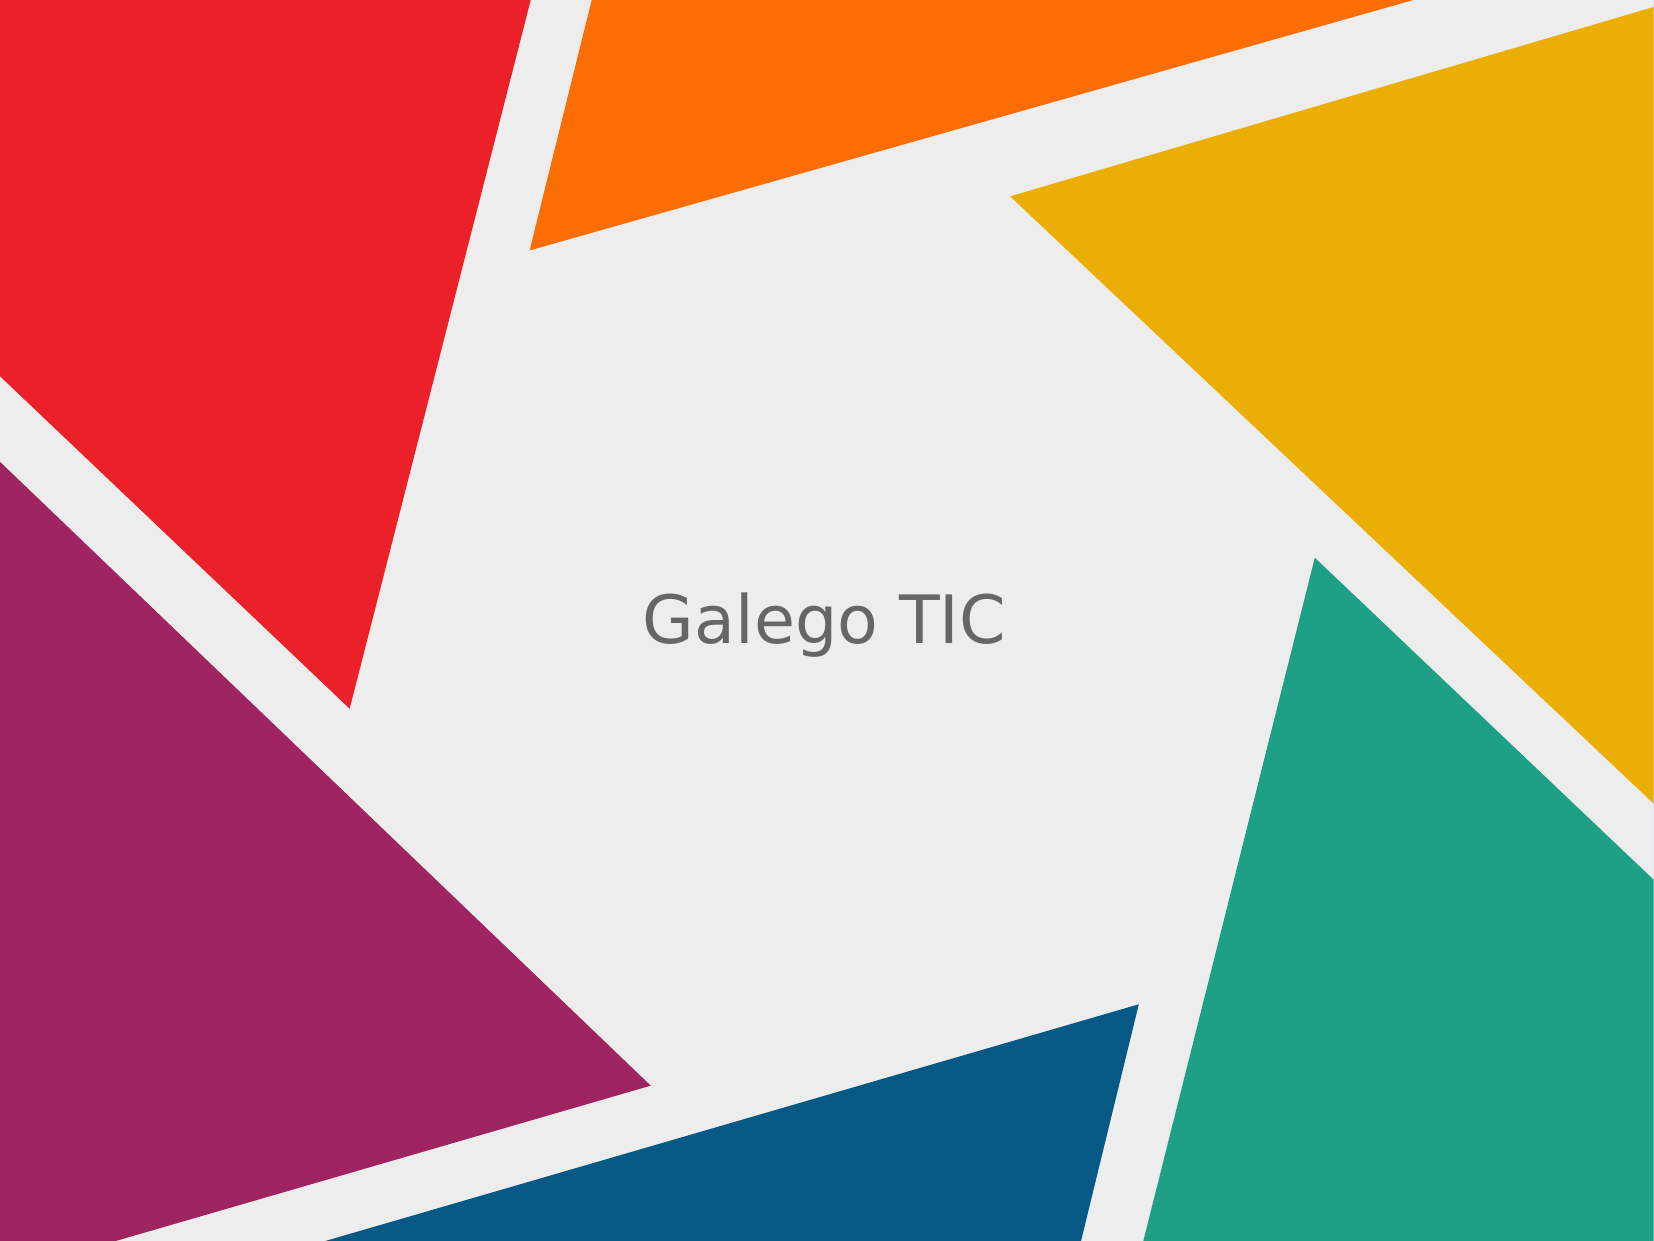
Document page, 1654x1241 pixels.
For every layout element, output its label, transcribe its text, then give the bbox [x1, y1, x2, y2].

subtitle Galego TIC [614, 418, 1035, 824]
